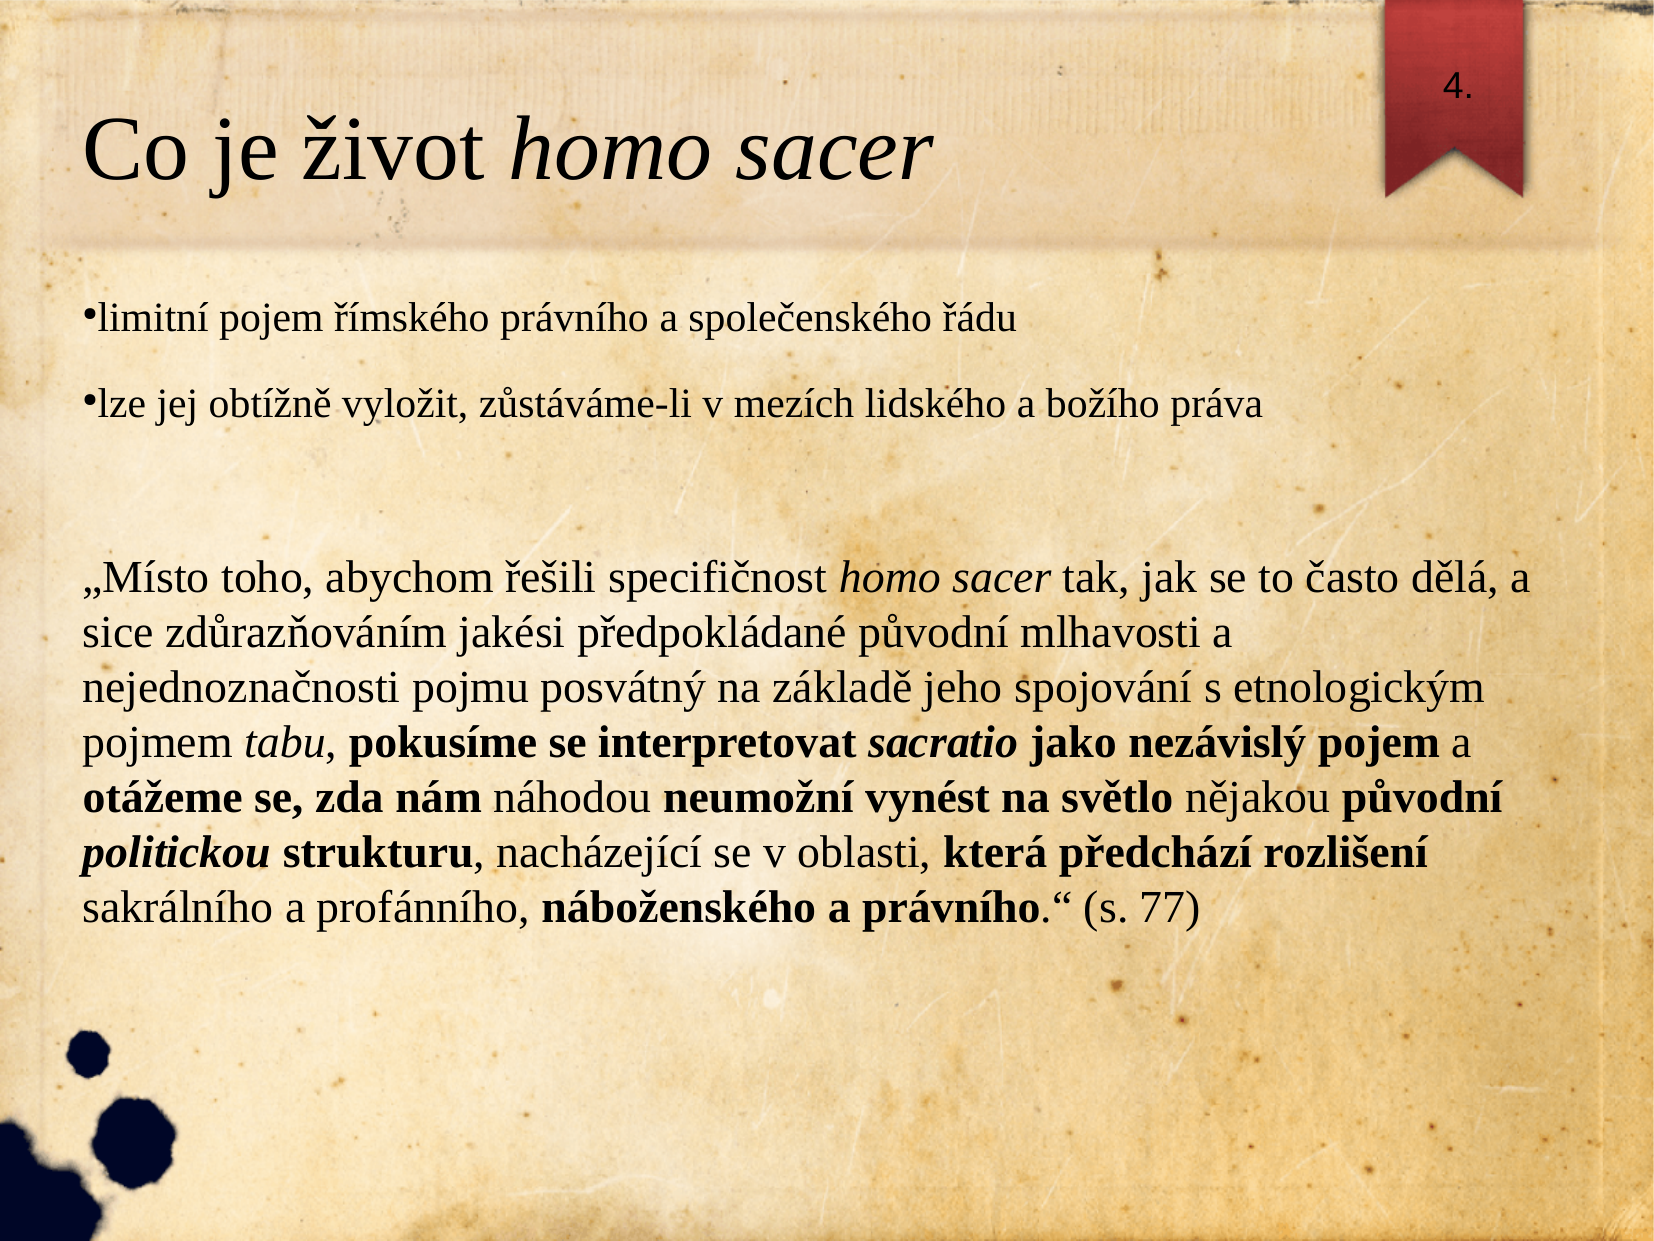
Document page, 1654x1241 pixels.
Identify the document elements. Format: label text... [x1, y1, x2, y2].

list limitní pojem římského právního a společenského řádu lze jej obtížně vyložit, zůstáváme-li v mezích lidského a božího práva „Místo toho, abychom řešili specifičnost homo sacer tak, jak se to často dělá, a sice zdůrazňováním jakési předpokládané původní mlhavosti a nejednoznačnosti pojmu posvátný na základě jeho spojování s etnologickým pojmem tabu, pokusíme se interpretovat sacratio jako nezávislý pojem a otážeme se, zda nám náhodou neumožní vynést na světlo nějakou původní politickou strukturu, nacházející se v oblasti, která předchází rozlišení sakrálního a profánního, náboženského a právního.“ (s. 77) [82, 290, 1538, 1010]
text_box 4. [1428, 57, 1517, 115]
title Co je život homo sacer [82, 49, 1347, 237]
